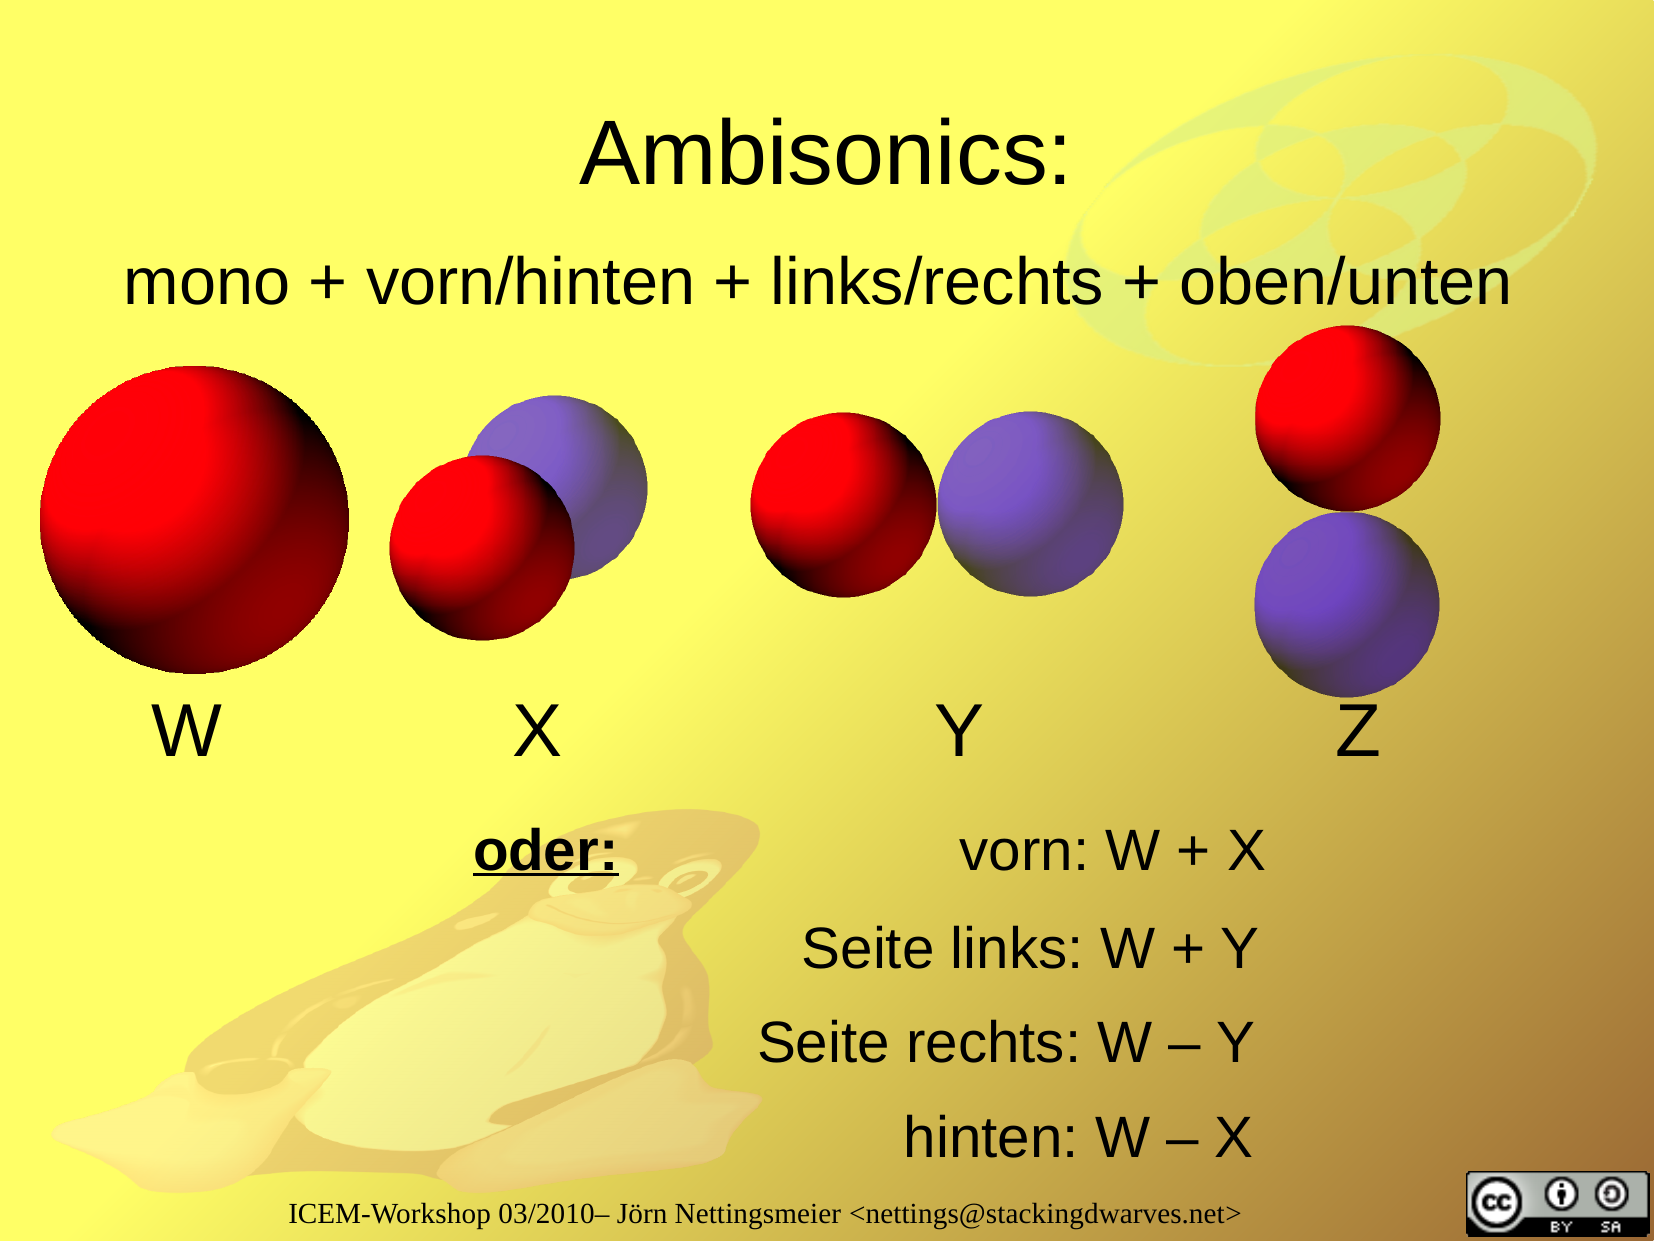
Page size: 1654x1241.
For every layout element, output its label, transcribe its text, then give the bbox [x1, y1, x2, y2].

picture [37, 325, 713, 701]
picture [1162, 325, 1538, 701]
list mono + vorn/hinten + links/rechts + oben/unten W X Y Z oder: vorn: W + X Seite links: W + Y Seite rechts: W – Y hinten: W – X [75, 243, 1564, 1170]
title Ambisonics: [82, 49, 1571, 257]
picture [750, 325, 1126, 701]
picture [1466, 1171, 1650, 1237]
